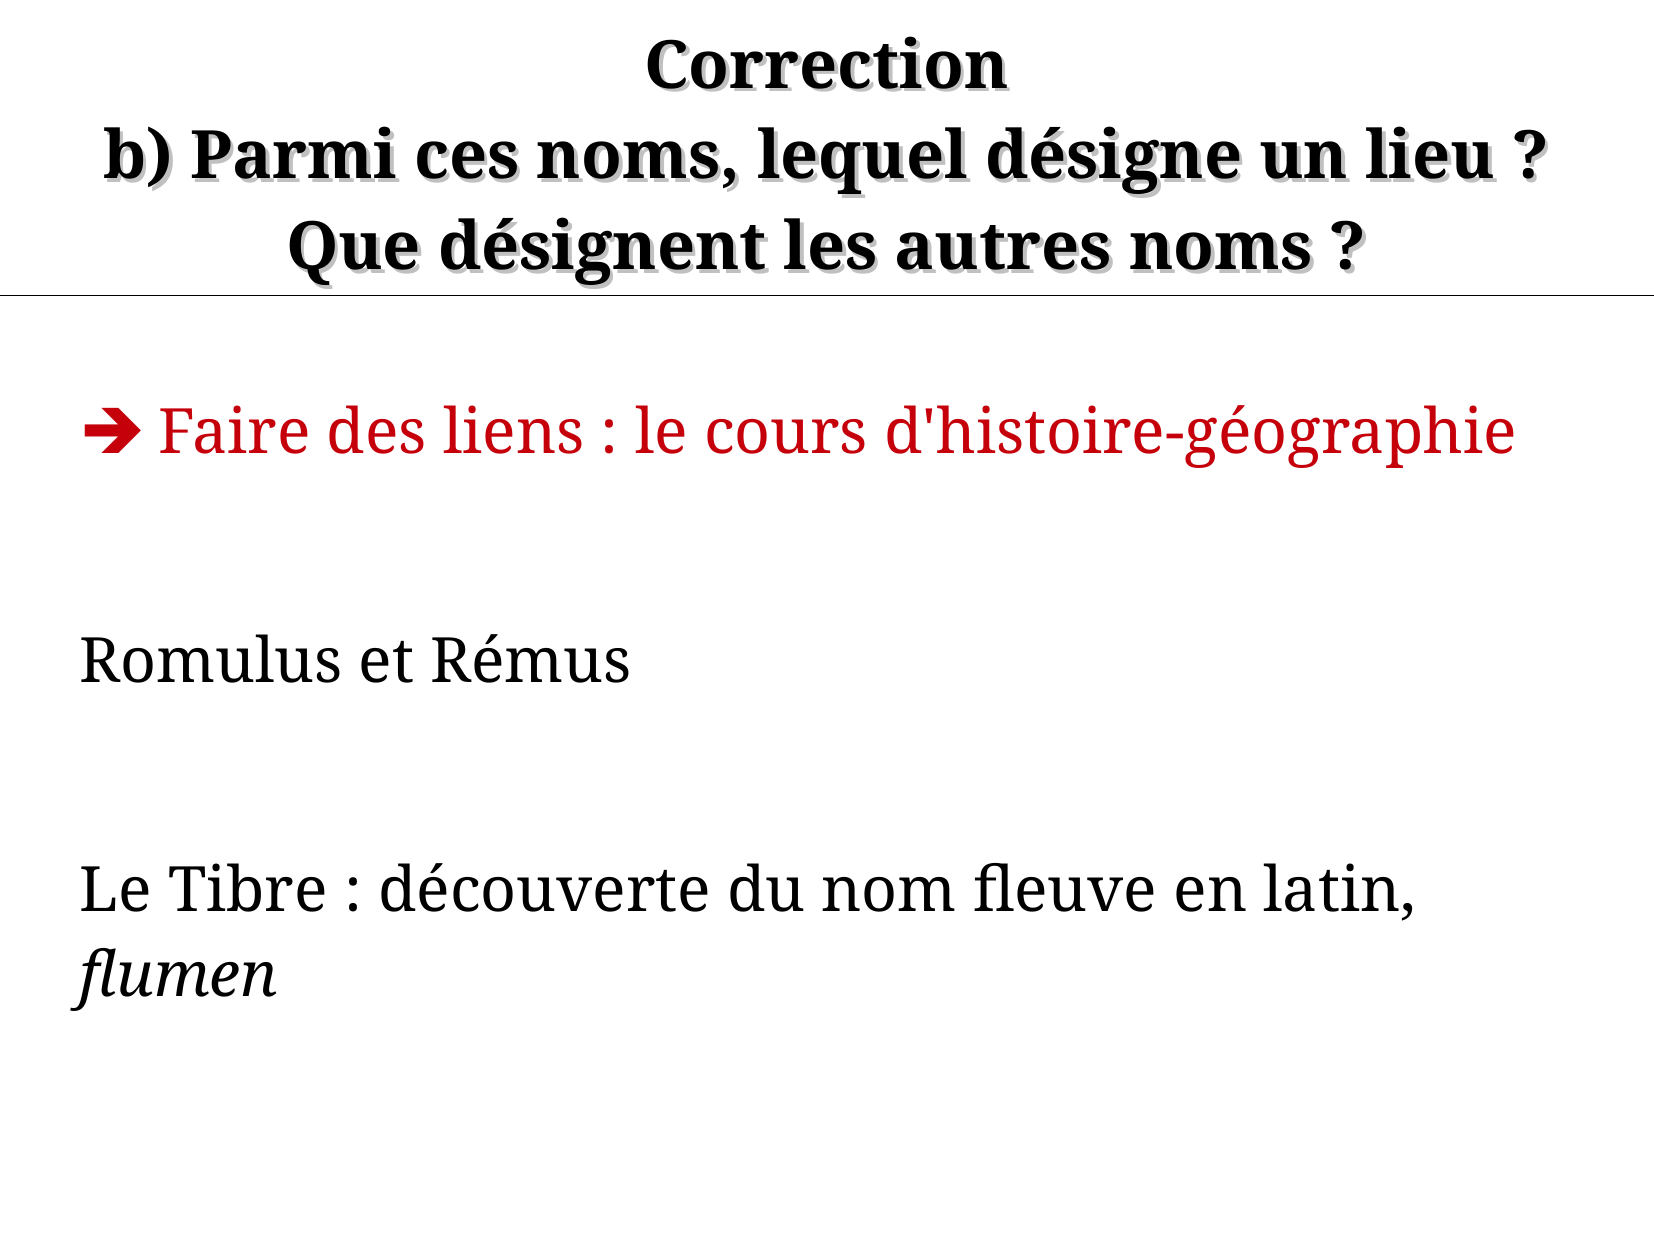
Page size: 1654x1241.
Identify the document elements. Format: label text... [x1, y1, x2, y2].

title Correction b) Parmi ces noms, lequel désigne un lieu ? Que désignent les autres noms ? [82, 38, 1571, 267]
list  Faire des liens : le cours d'histoire-géographie Romulus et Rémus Le Tibre : découverte du nom fleuve en latin, flumen [79, 300, 1568, 1119]
